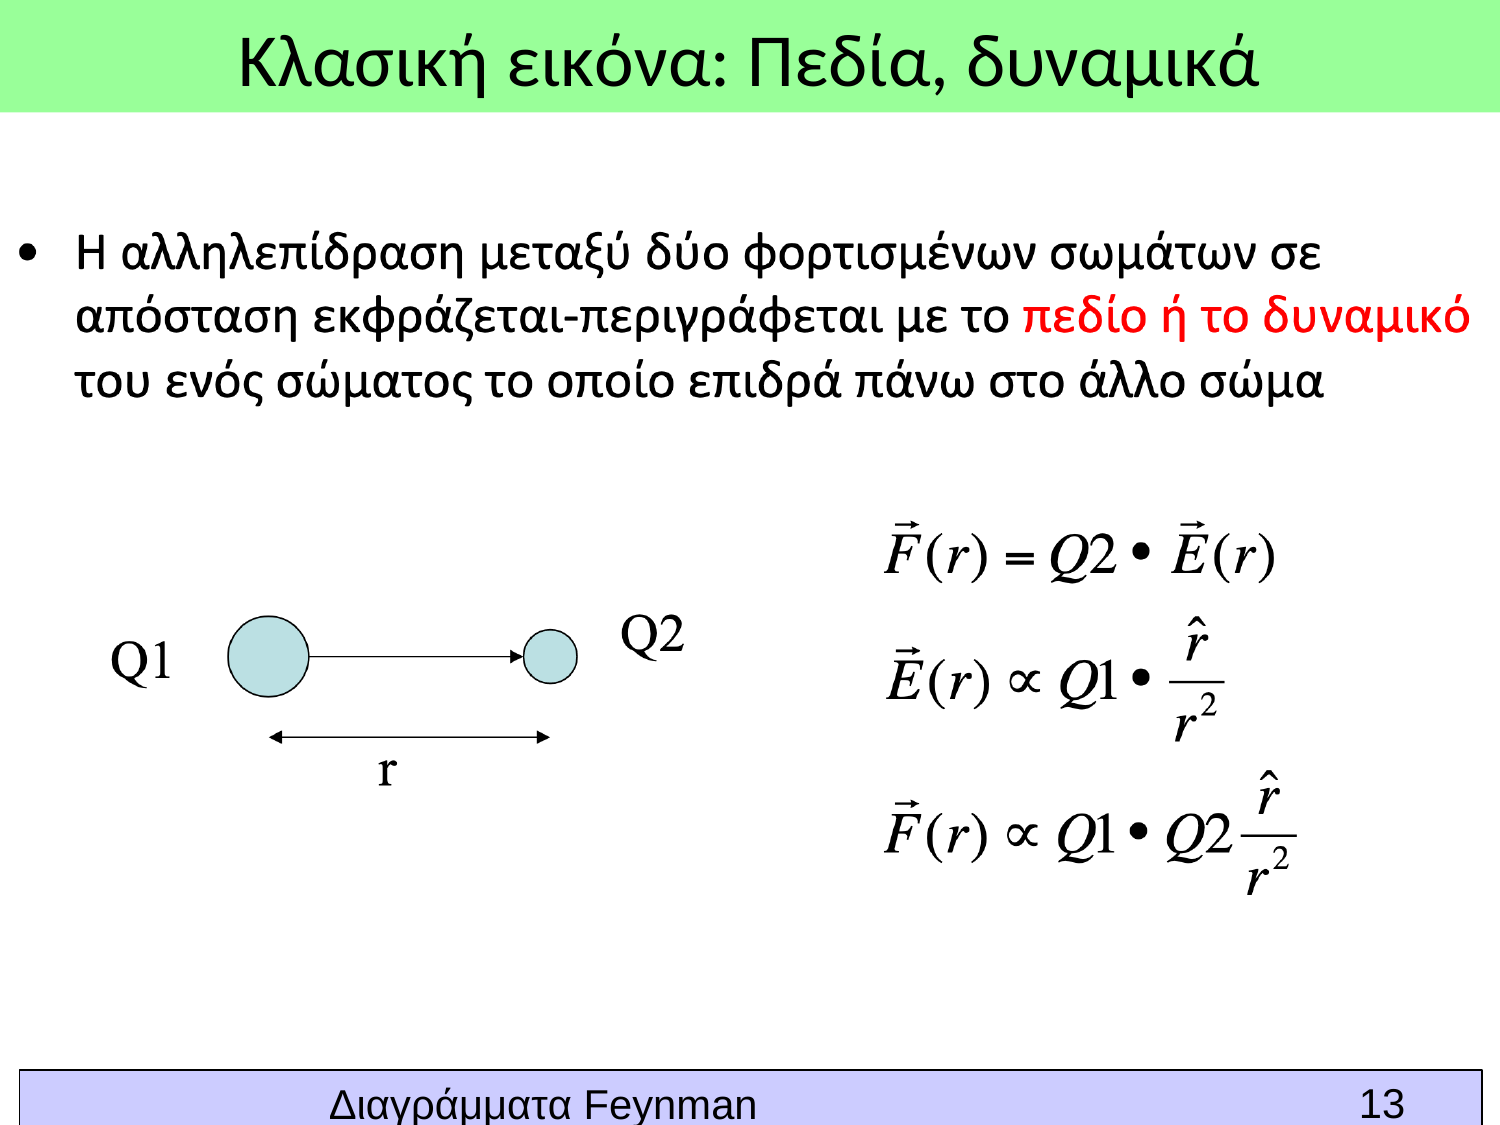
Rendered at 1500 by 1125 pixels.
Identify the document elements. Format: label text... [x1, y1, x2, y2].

picture [6, 209, 1500, 925]
text_box Κλασική εικόνα: Πεδία, δυναμικά [0, 0, 1500, 113]
